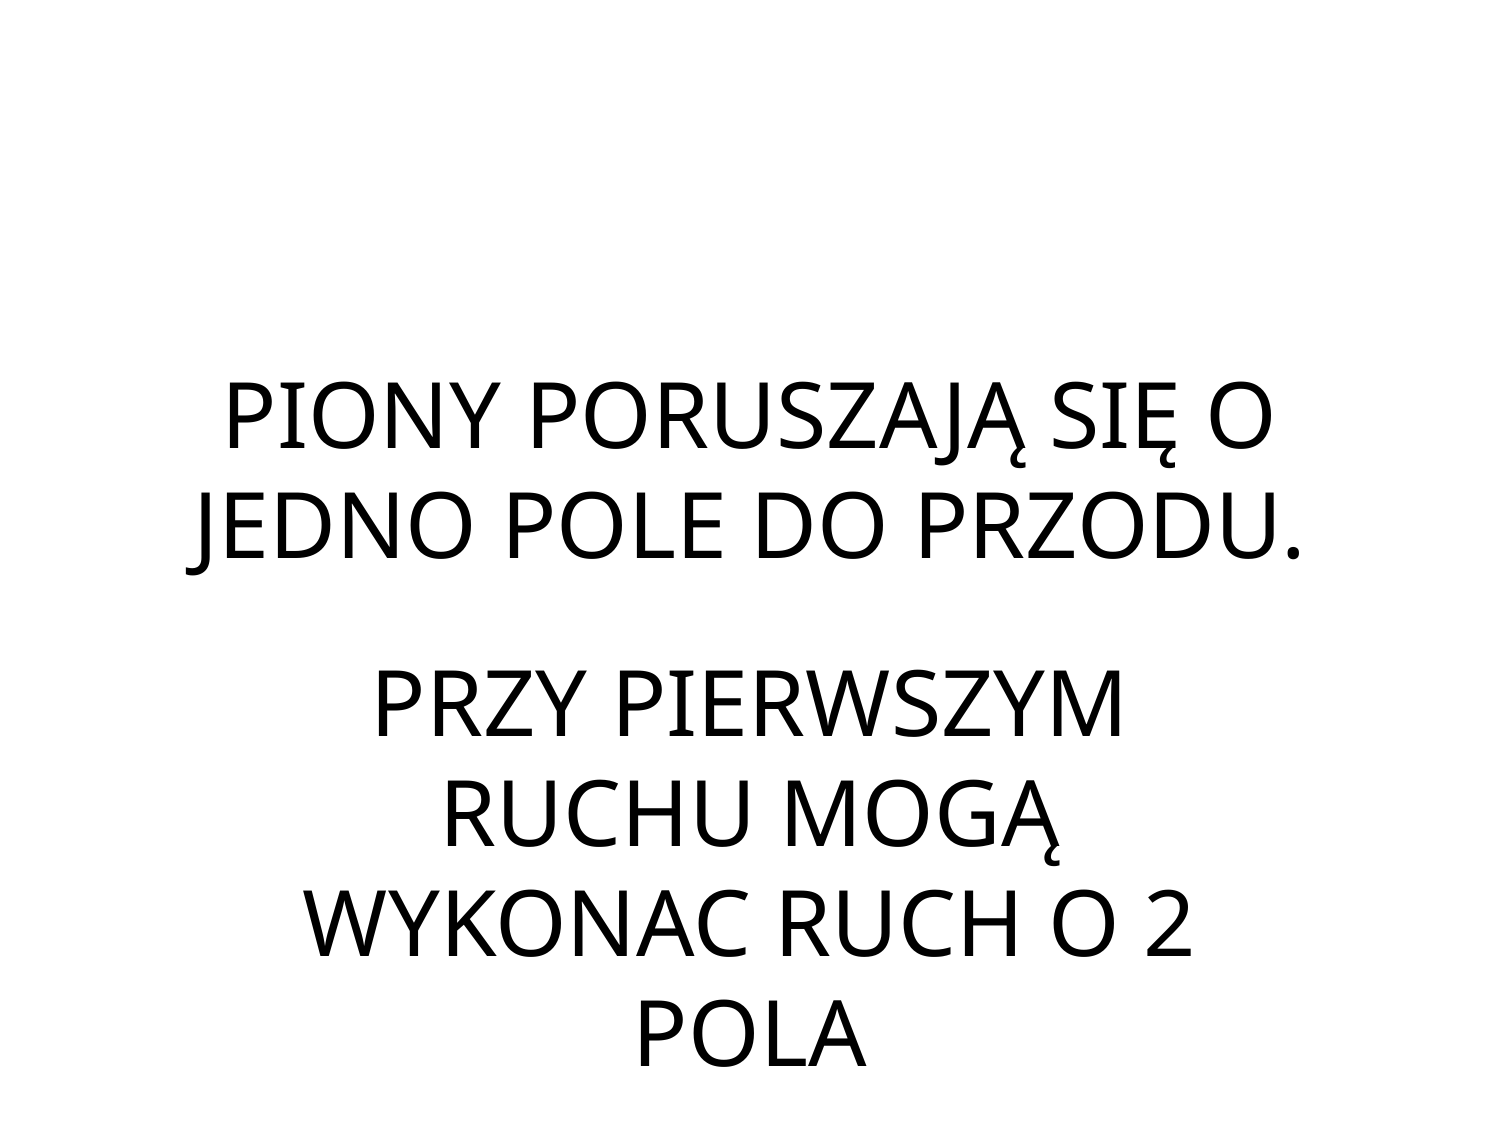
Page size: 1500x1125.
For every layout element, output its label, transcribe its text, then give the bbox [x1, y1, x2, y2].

subtitle PRZY PIERWSZYM RUCHU MOGĄ WYKONAC RUCH O 2 POLA [225, 637, 1275, 925]
title PIONY PORUSZAJĄ SIĘ O JEDNO POLE DO PRZODU. [112, 349, 1388, 591]
